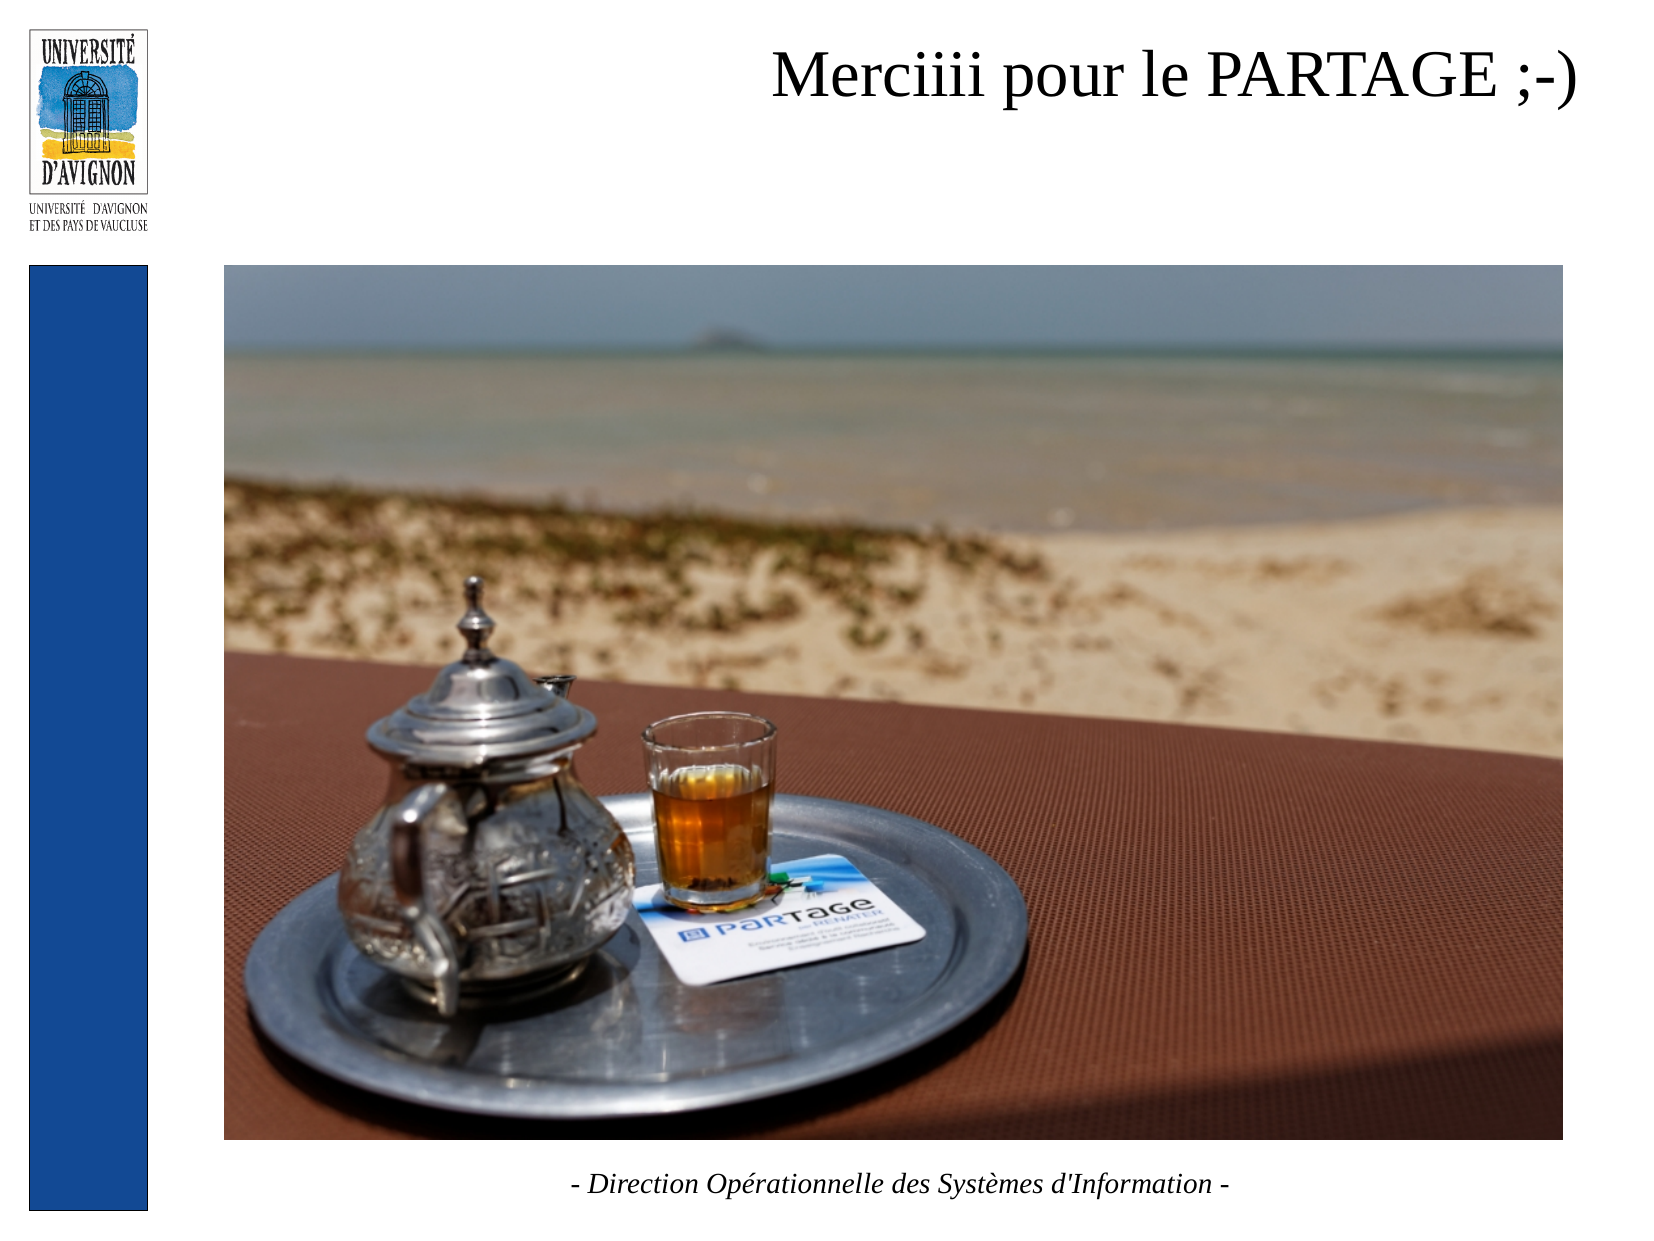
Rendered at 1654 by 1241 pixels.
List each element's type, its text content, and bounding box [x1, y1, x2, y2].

text_box [29, 265, 148, 1211]
picture [224, 265, 1563, 1141]
text_box Merciiii pour le PARTAGE ;-) [177, 29, 1595, 119]
text_box - Direction Opérationnelle des Systèmes d'Information - [236, 1160, 1566, 1208]
picture [29, 29, 148, 236]
